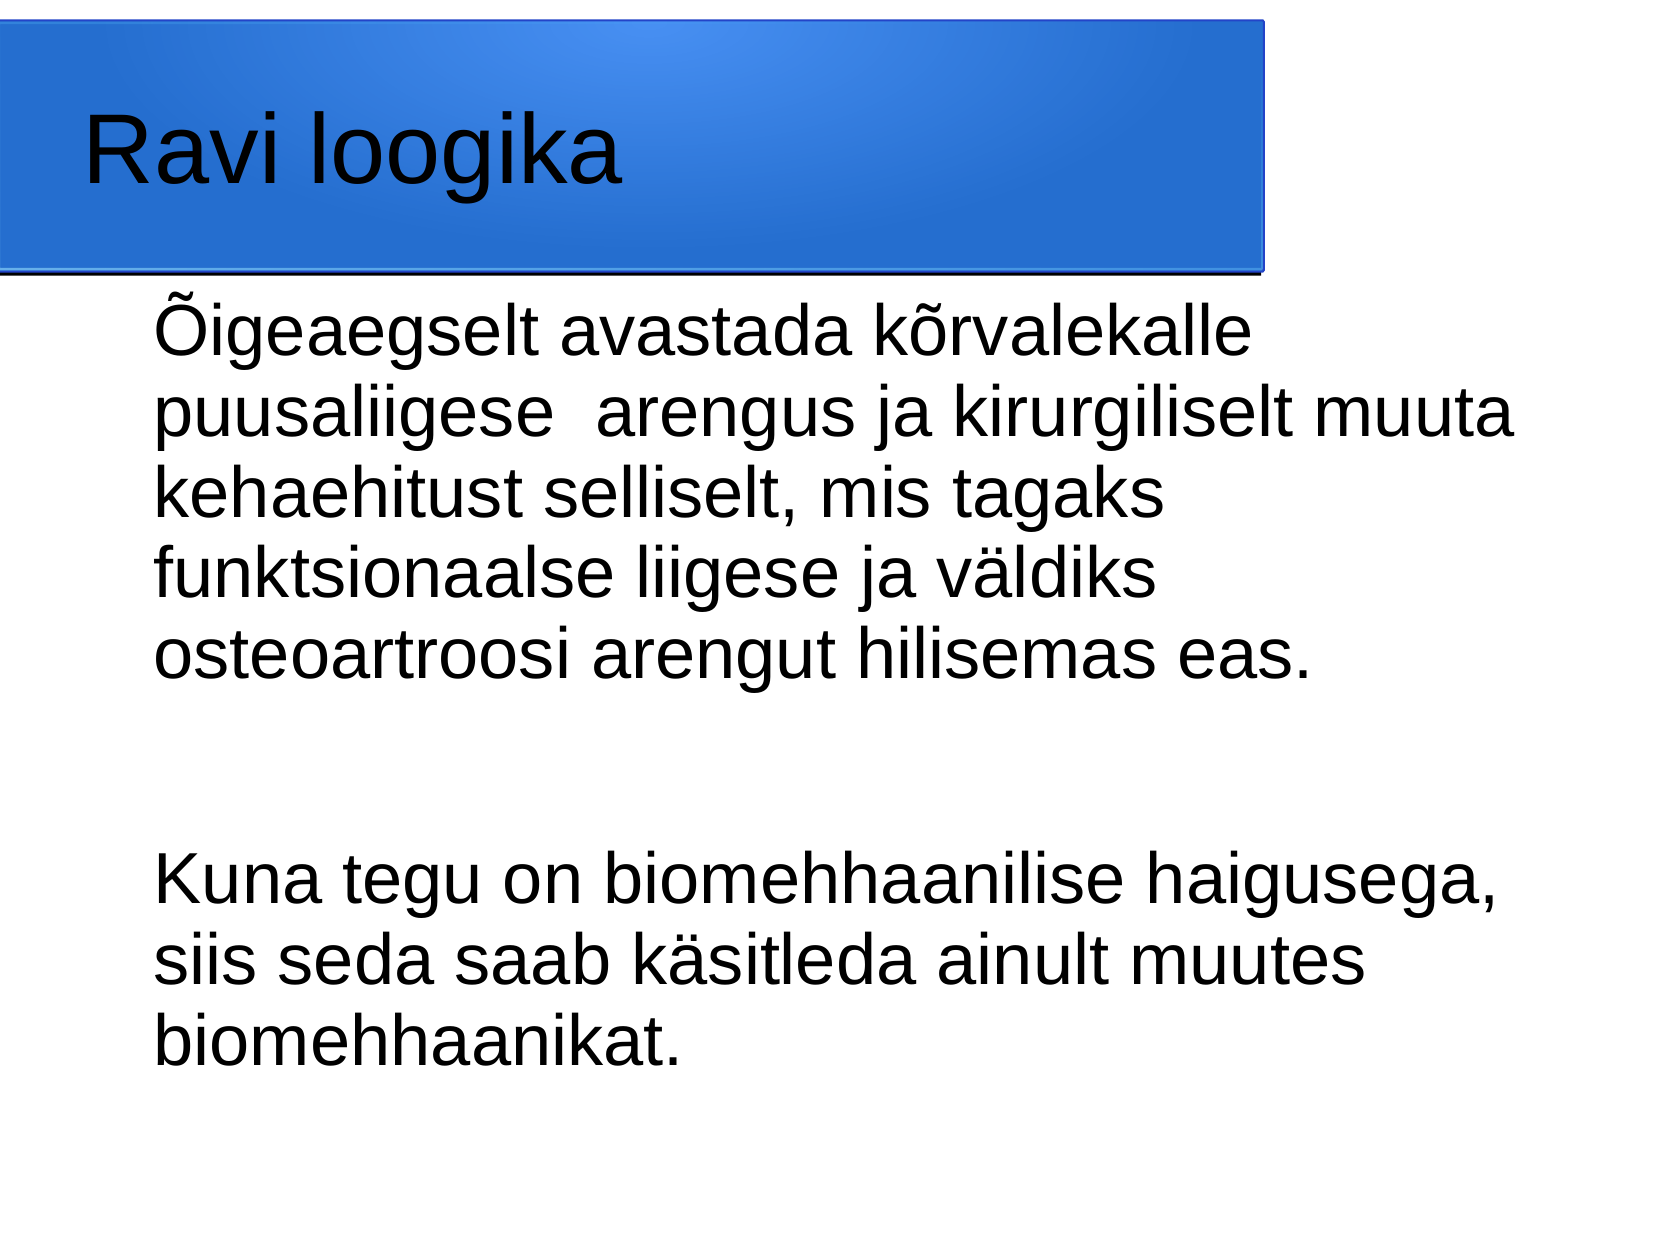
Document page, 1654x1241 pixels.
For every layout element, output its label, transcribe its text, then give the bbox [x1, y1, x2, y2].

title Ravi loogika [82, 47, 1235, 252]
list Õigeaegselt avastada kõrvalekalle puusaliigese arengus ja kirurgiliselt muuta kehaehitust selliselt, mis tagaks funktsionaalse liigese ja väldiks osteoartroosi arengut hilisemas eas. Kuna tegu on biomehhaanilise haigusega, siis seda saab käsitleda ainult muutes biomehhaanikat. [82, 290, 1571, 1081]
